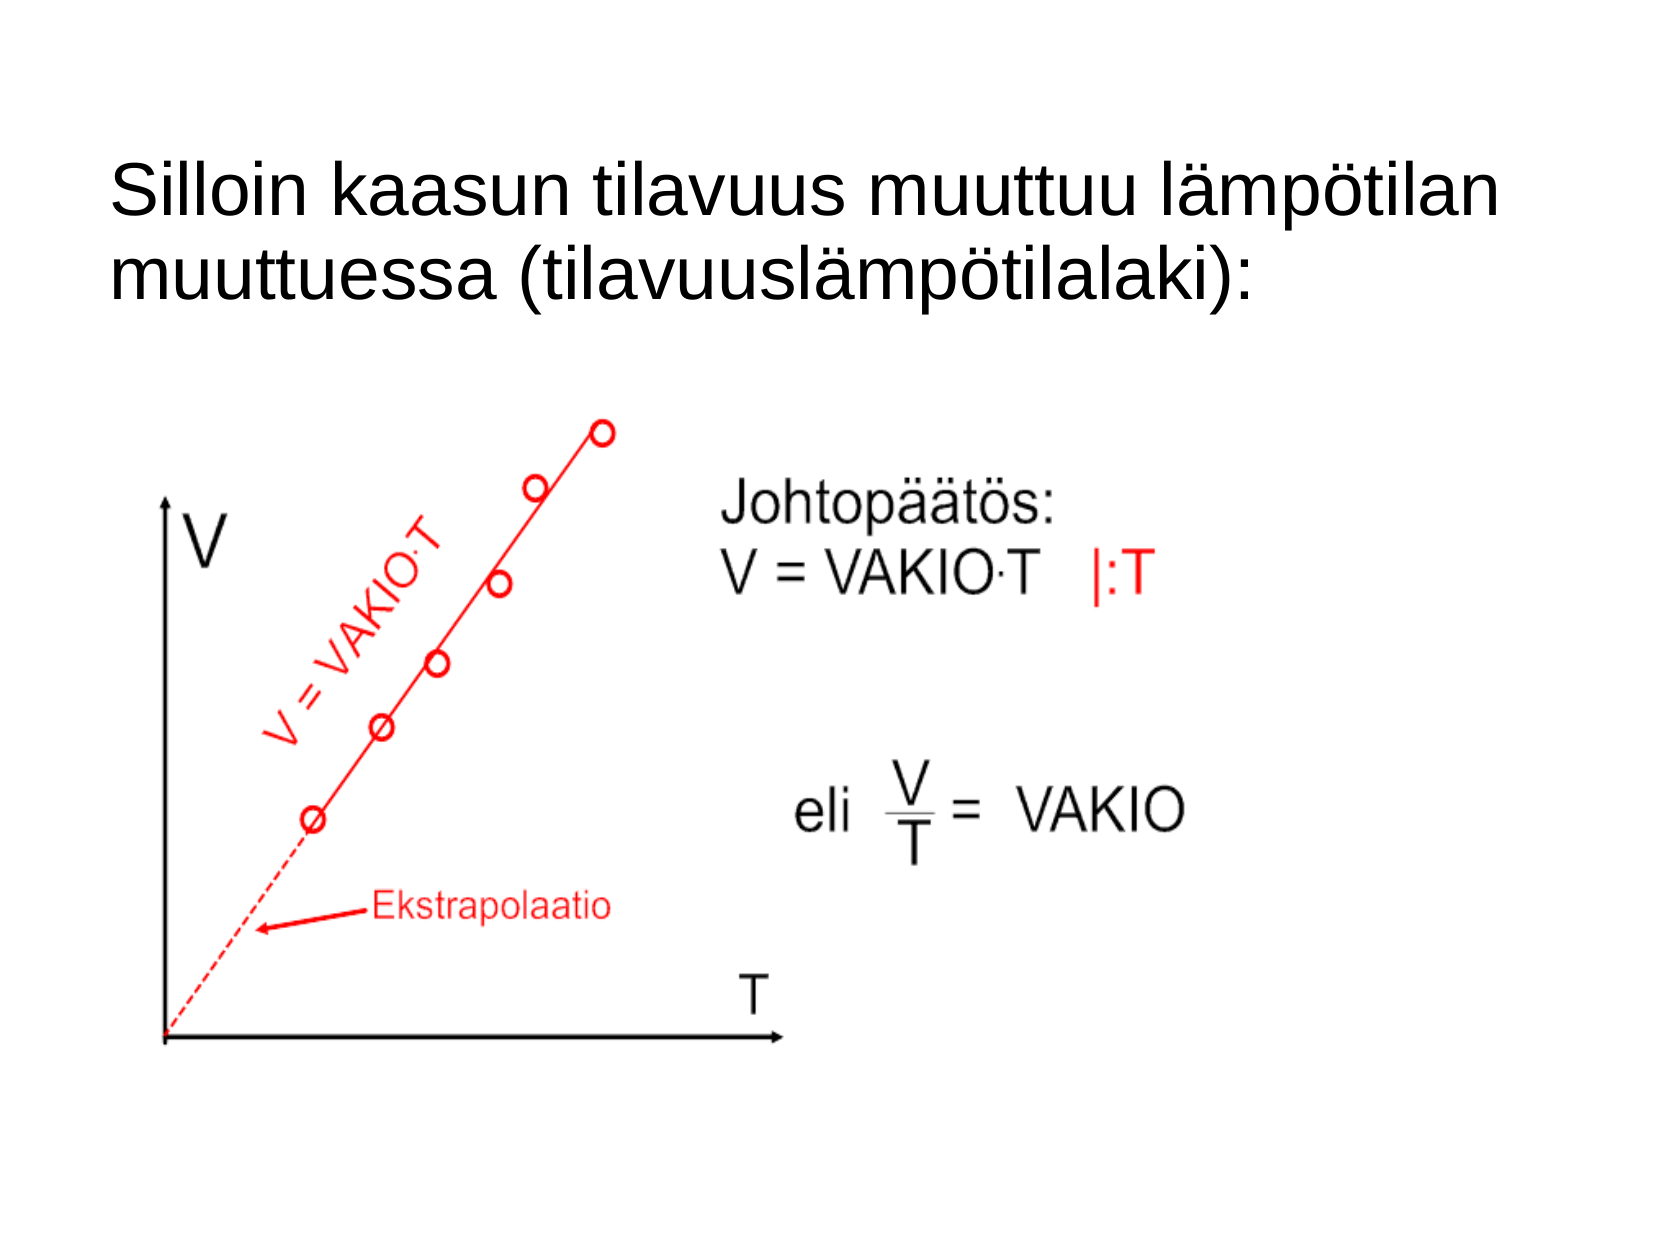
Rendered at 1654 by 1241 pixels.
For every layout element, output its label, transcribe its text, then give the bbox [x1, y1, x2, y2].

text_box Silloin kaasun tilavuus muuttuu lämpötilan muuttuessa (tilavuuslämpötilalaki): [94, 135, 1539, 319]
picture [118, 354, 1540, 1091]
